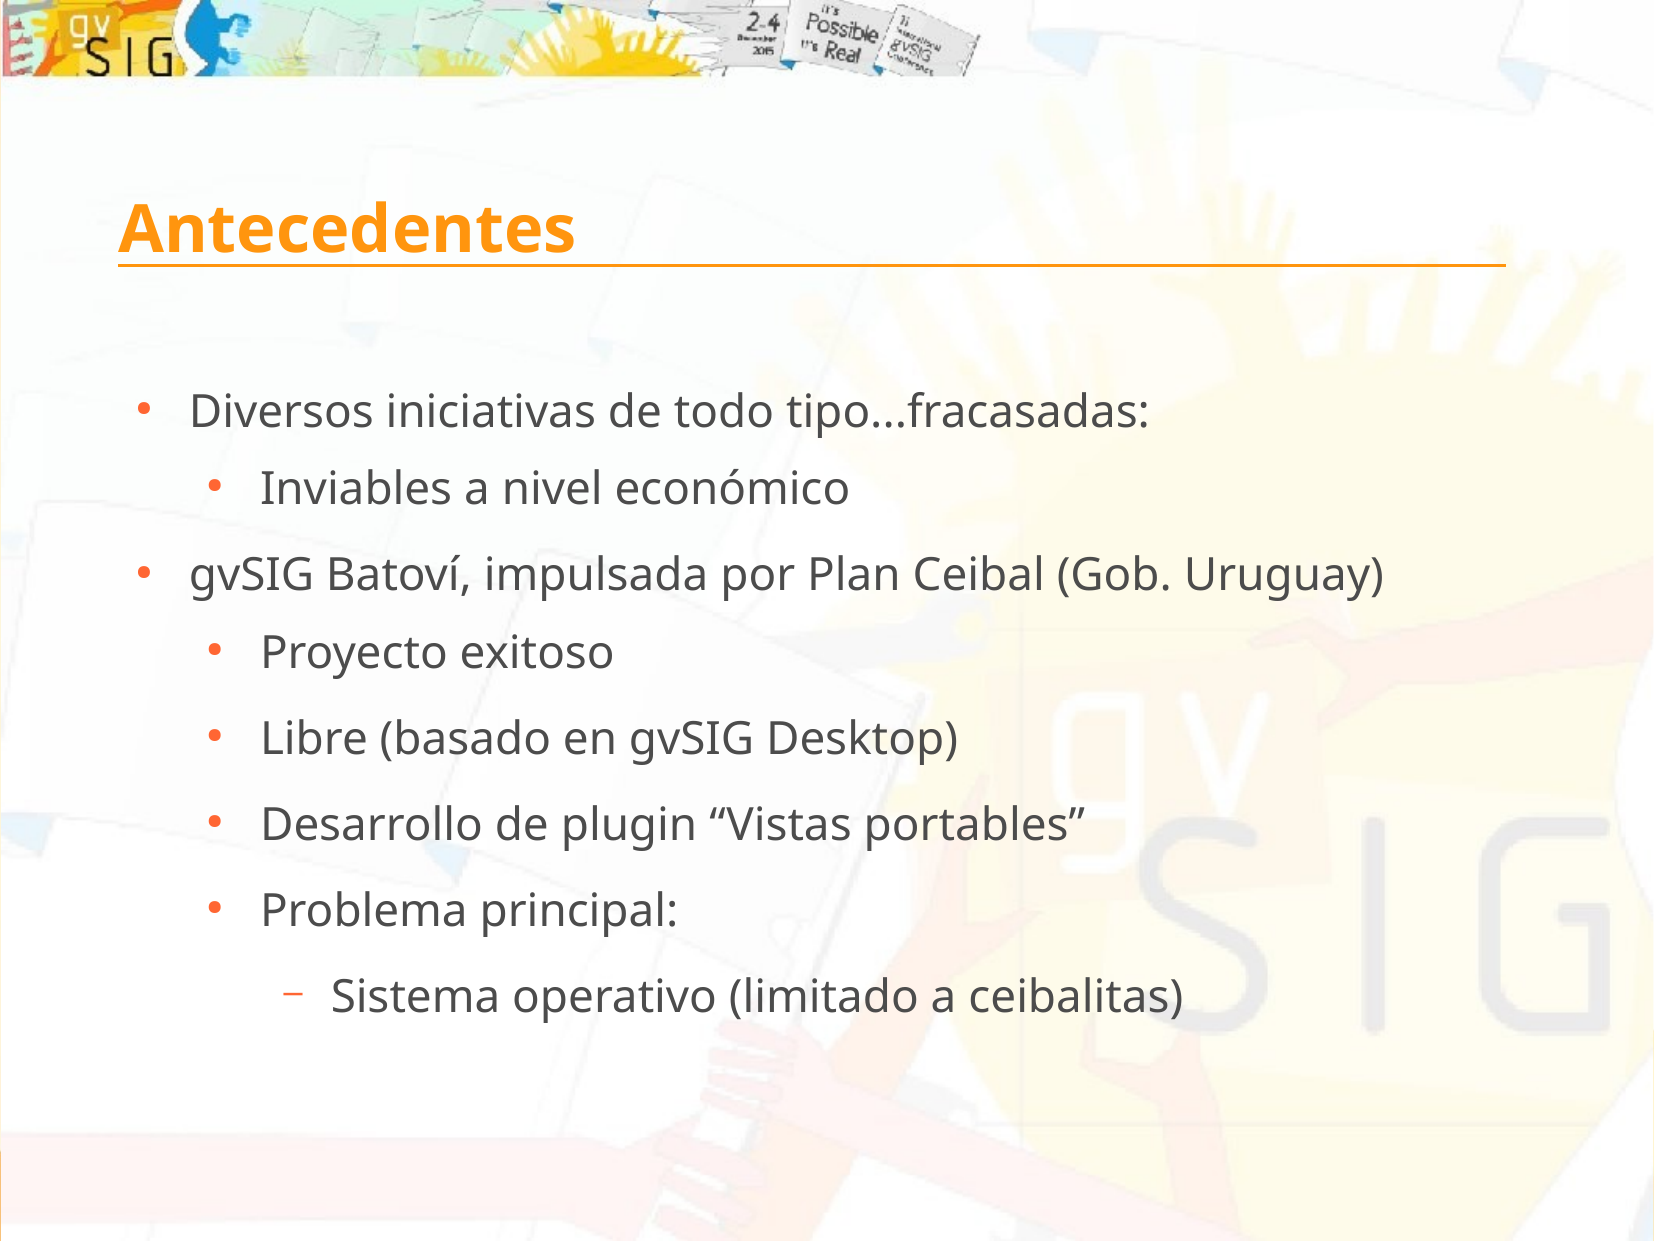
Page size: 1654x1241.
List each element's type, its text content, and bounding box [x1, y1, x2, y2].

picture [0, 0, 1654, 1241]
title Antecedentes [118, 177, 1607, 276]
list Diversos iniciativas de todo tipo...fracasadas: Inviables a nivel económico gvSIG Batoví, impulsada por Plan Ceibal (Gob. Uruguay) Proyecto exitoso Libre (basado en gvSIG Desktop) Desarrollo de plugin “Vistas portables” Problema principal: Sistema operativo (limitado a ceibalitas) [118, 301, 1506, 946]
